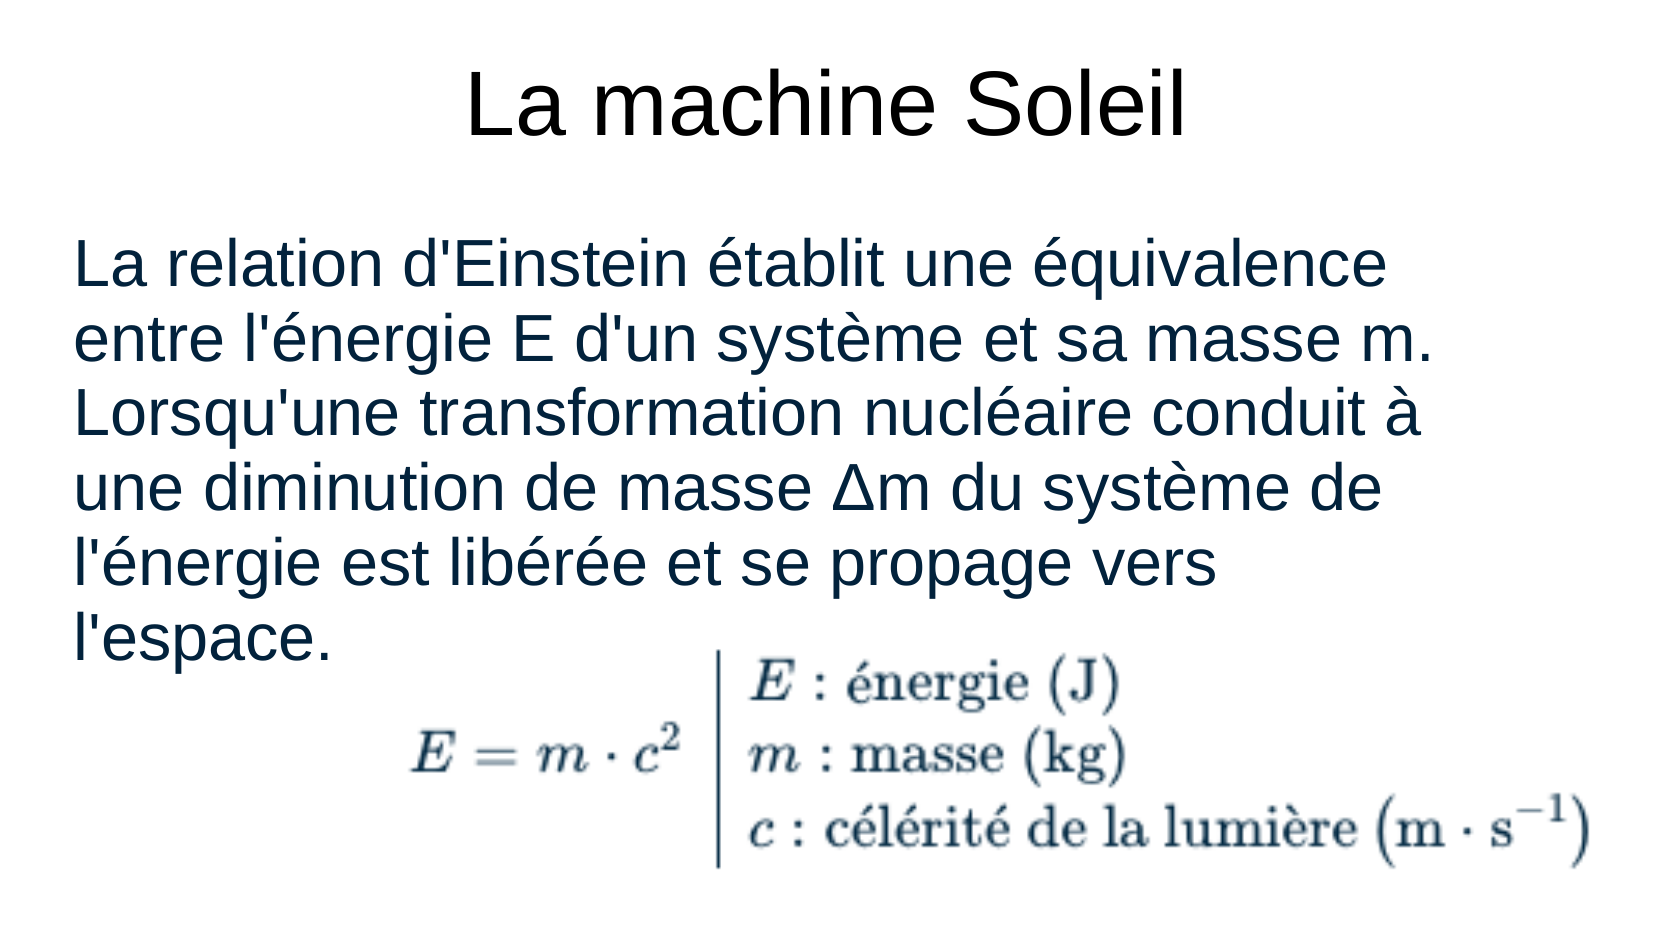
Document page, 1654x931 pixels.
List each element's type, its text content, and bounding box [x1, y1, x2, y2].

text_box La relation d'Einstein établit une équivalence entre l'énergie E d'un système et sa masse m. Lorsqu'une transformation nucléaire conduit à une diminution de masse Δm du système de l'énergie est libérée et se propage vers l'espace. [59, 218, 1506, 682]
title La machine Soleil [82, 52, 1571, 155]
picture [388, 620, 1639, 916]
